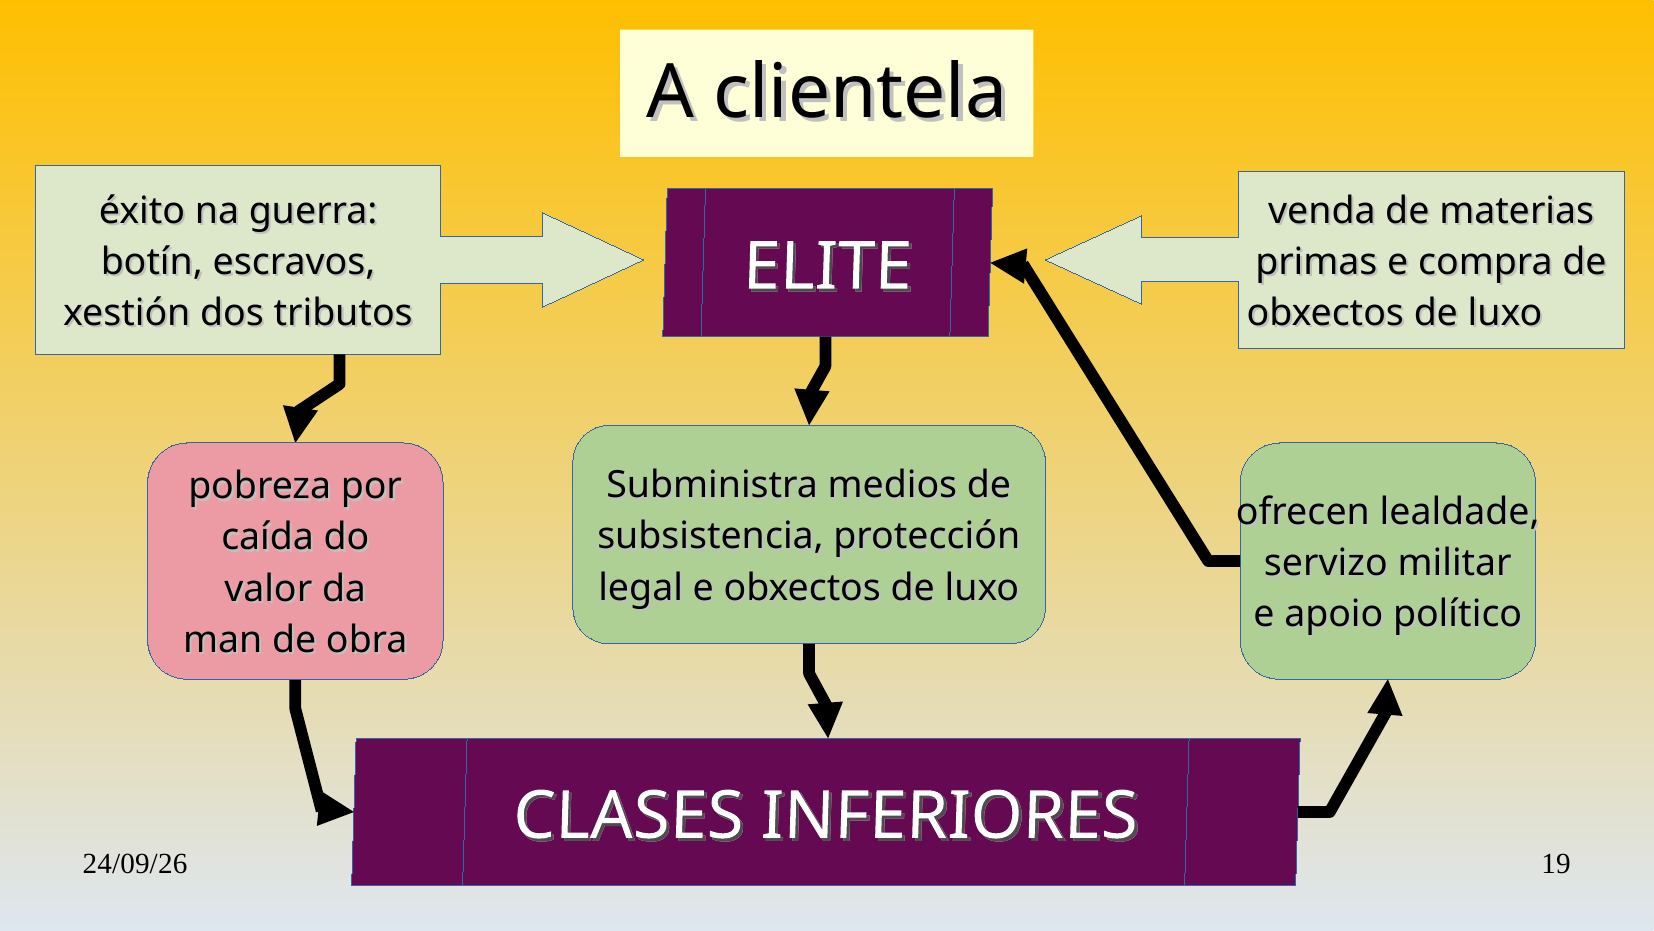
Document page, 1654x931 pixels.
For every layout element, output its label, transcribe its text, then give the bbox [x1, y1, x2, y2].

text_box Subministra medios de subsistencia, protección legal e obxectos de luxo [572, 425, 1046, 644]
text_box ofrecen lealdade, servizo militar e apoio político [1240, 442, 1536, 680]
text_box pobreza por caída do valor da man de obra [147, 442, 444, 680]
text_box ELITE [662, 188, 993, 337]
text_box éxito na guerra: botín, escravos, xestión dos tributos [35, 165, 644, 355]
text_box venda de materias primas e compra de obxectos de luxo [1045, 171, 1625, 349]
text_box A clientela [620, 29, 1034, 157]
text_box CLASES INFERIORES [351, 738, 1301, 886]
